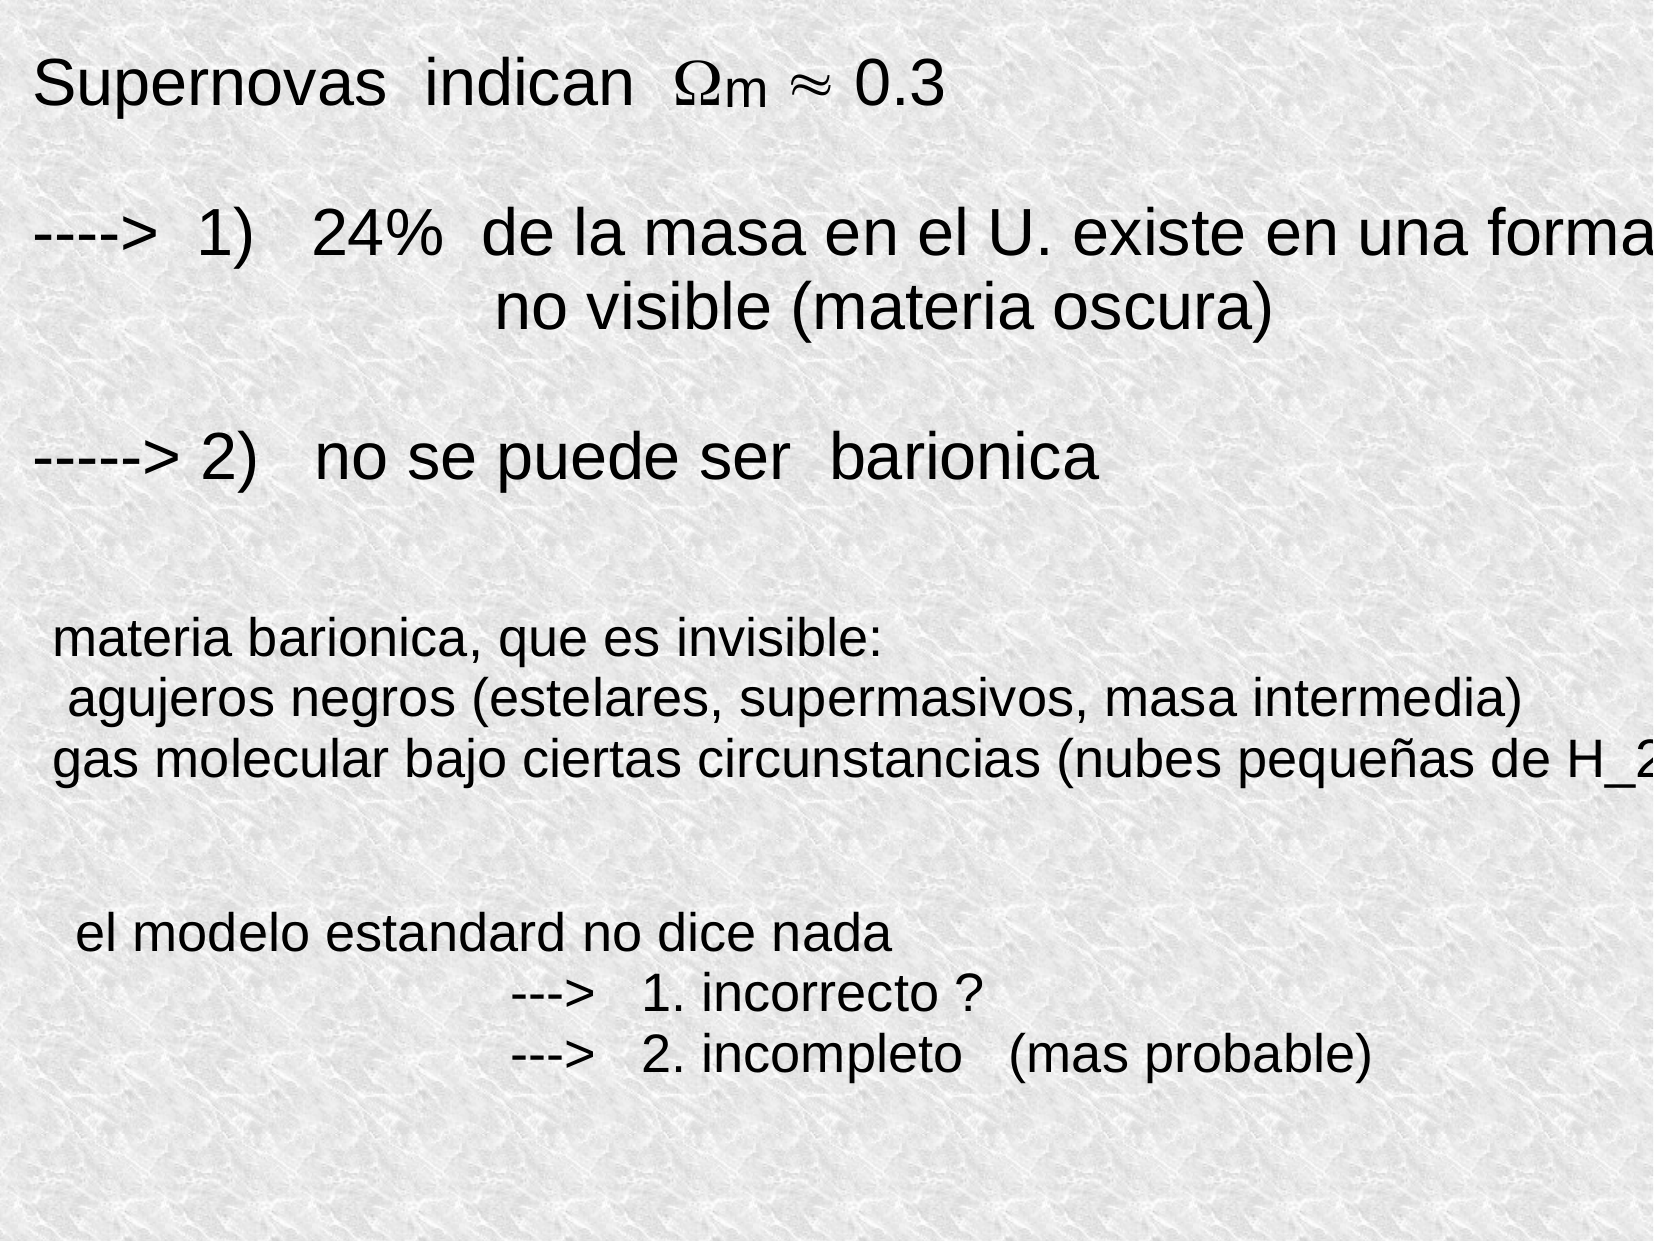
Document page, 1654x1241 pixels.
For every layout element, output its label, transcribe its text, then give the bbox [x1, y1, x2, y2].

text_box materia barionica, que es invisible: agujeros negros (estelares, supermasivos, masa intermedia) gas molecular bajo ciertas circunstancias (nubes pequeñas de H_2) [37, 600, 1516, 812]
picture [0, 0, 1654, 1241]
text_box Supernovas indican m ≈ 0.3 ----> 1) 24% de la masa en el U. existe en una forma no visible (materia oscura) -----> 2) no se puede ser barionica [17, 37, 1522, 553]
text_box el modelo estandard no dice nada ---> 1. incorrecto ? ---> 2. incompleto (mas probable) [60, 894, 1273, 1106]
